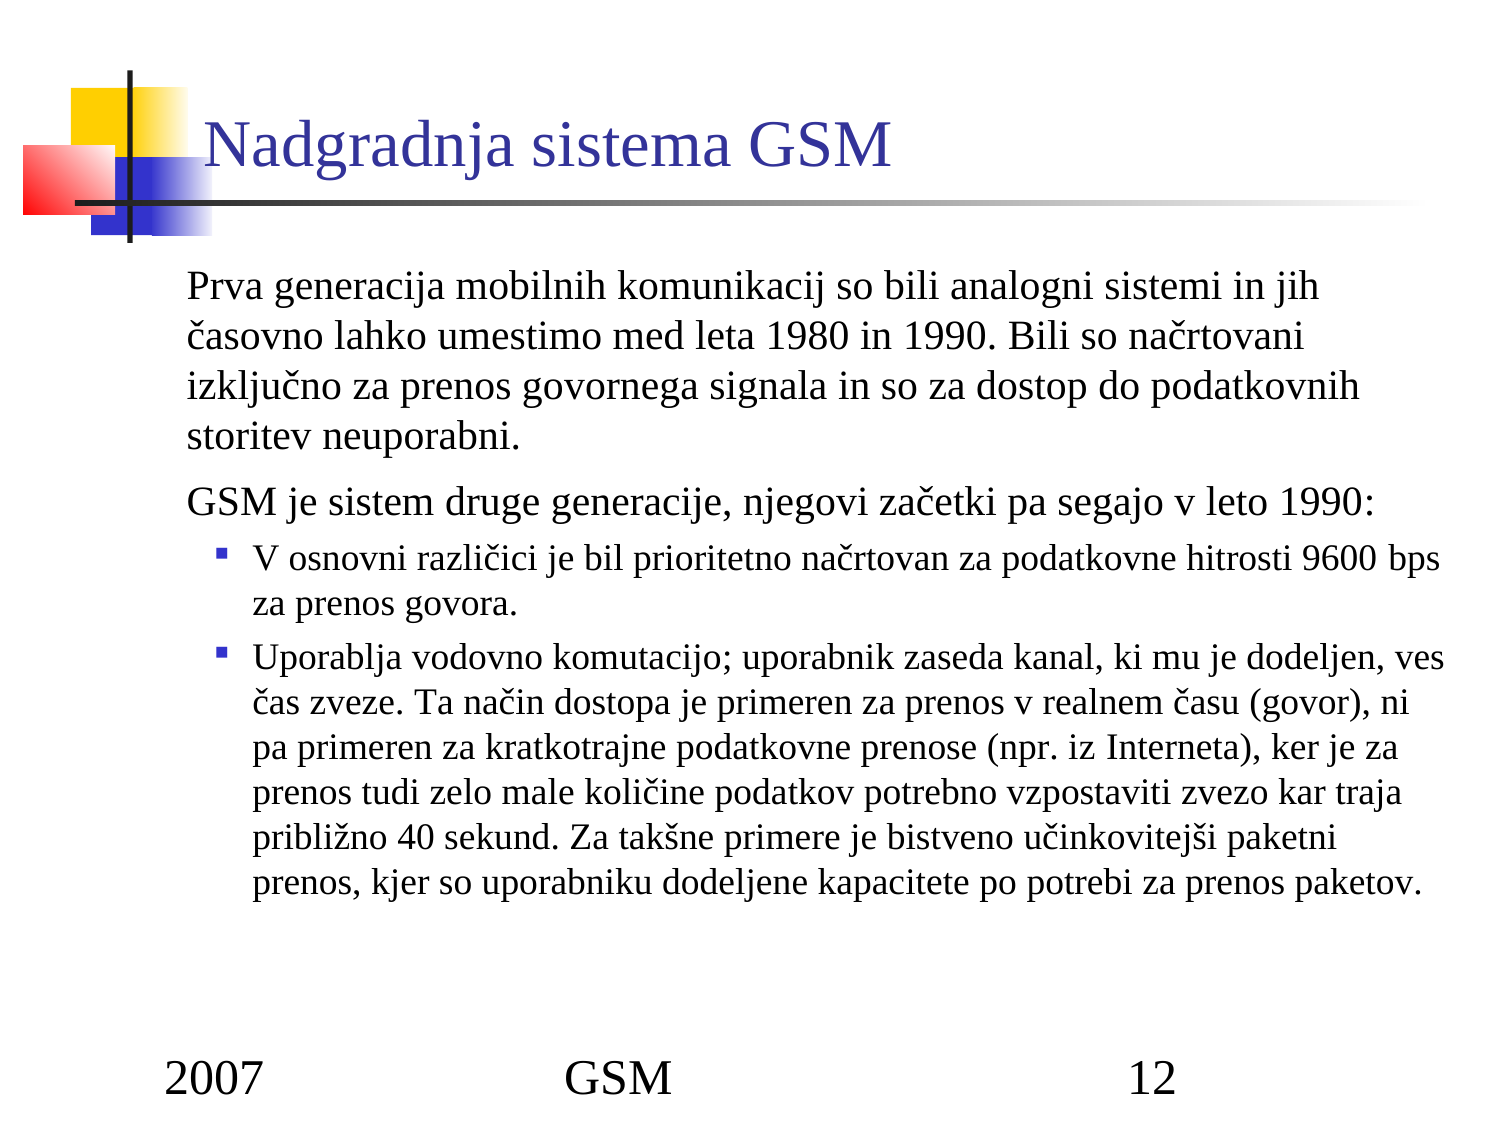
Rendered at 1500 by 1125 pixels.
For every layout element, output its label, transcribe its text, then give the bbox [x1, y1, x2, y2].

list Prva generacija mobilnih komunikacij so bili analogni sistemi in jih časovno lahko umestimo med leta 1980 in 1990. Bili so načrtovani izključno za prenos govornega signala in so za dostop do podatkovnih storitev neuporabni. GSM je sistem druge generacije, njegovi začetki pa segajo v leto 1990: V osnovni različici je bil prioritetno načrtovan za podatkovne hitrosti 9600 bps za prenos govora. Uporablja vodovno komutacijo; uporabnik zaseda kanal, ki mu je dodeljen, ves čas zveze. Ta način dostopa je primeren za prenos v realnem času (govor), ni pa primeren za kratkotrajne podatkovne prenose (npr. iz Interneta), ker je za prenos tudi zelo male količine podatkov potrebno vzpostaviti zvezo kar traja približno 40 sekund. Za takšne primere je bistveno učinkovitejši paketni prenos, kjer so uporabniku dodeljene kapacitete po potrebi za prenos paketov. [50, 249, 1469, 1007]
title Nadgradnja sistema GSM [188, 92, 1468, 188]
